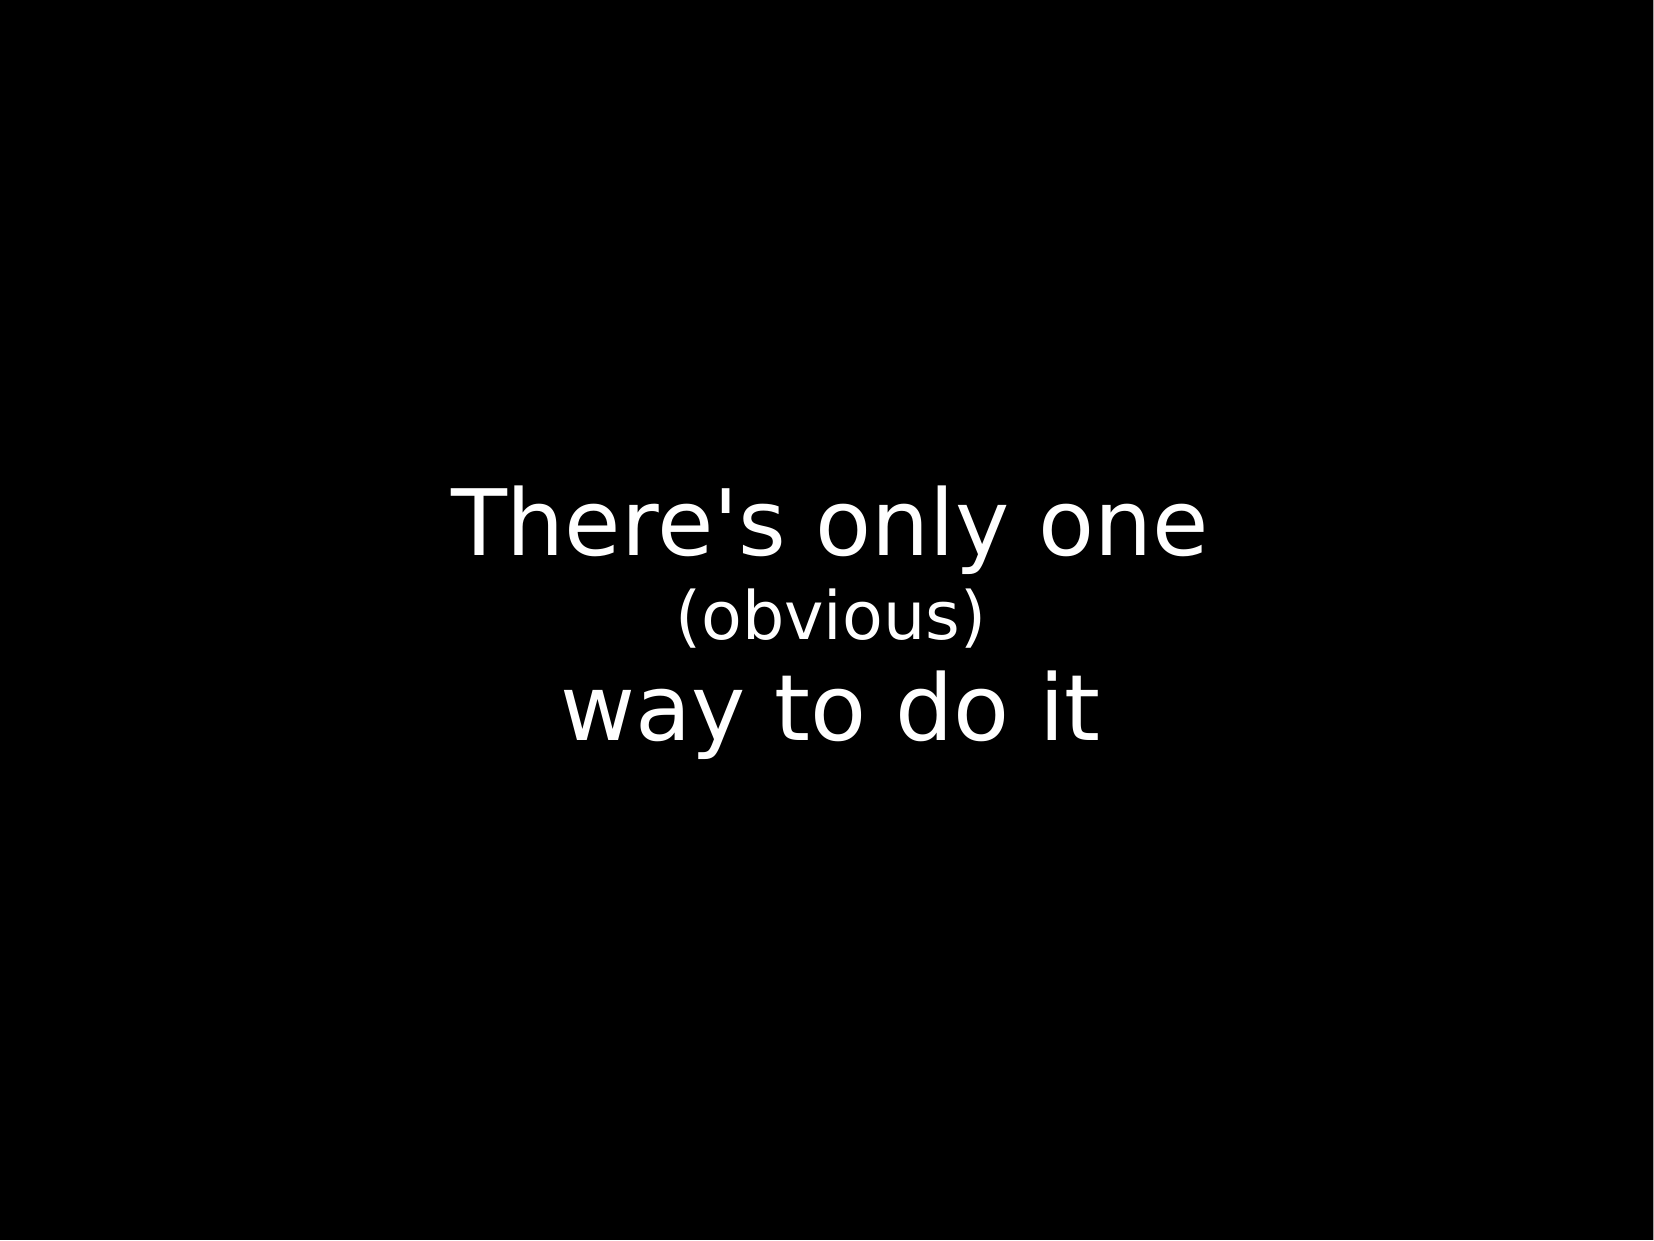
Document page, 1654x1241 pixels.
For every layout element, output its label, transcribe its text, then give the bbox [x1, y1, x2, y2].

title There's only one (obvious) way to do it [86, 470, 1576, 763]
